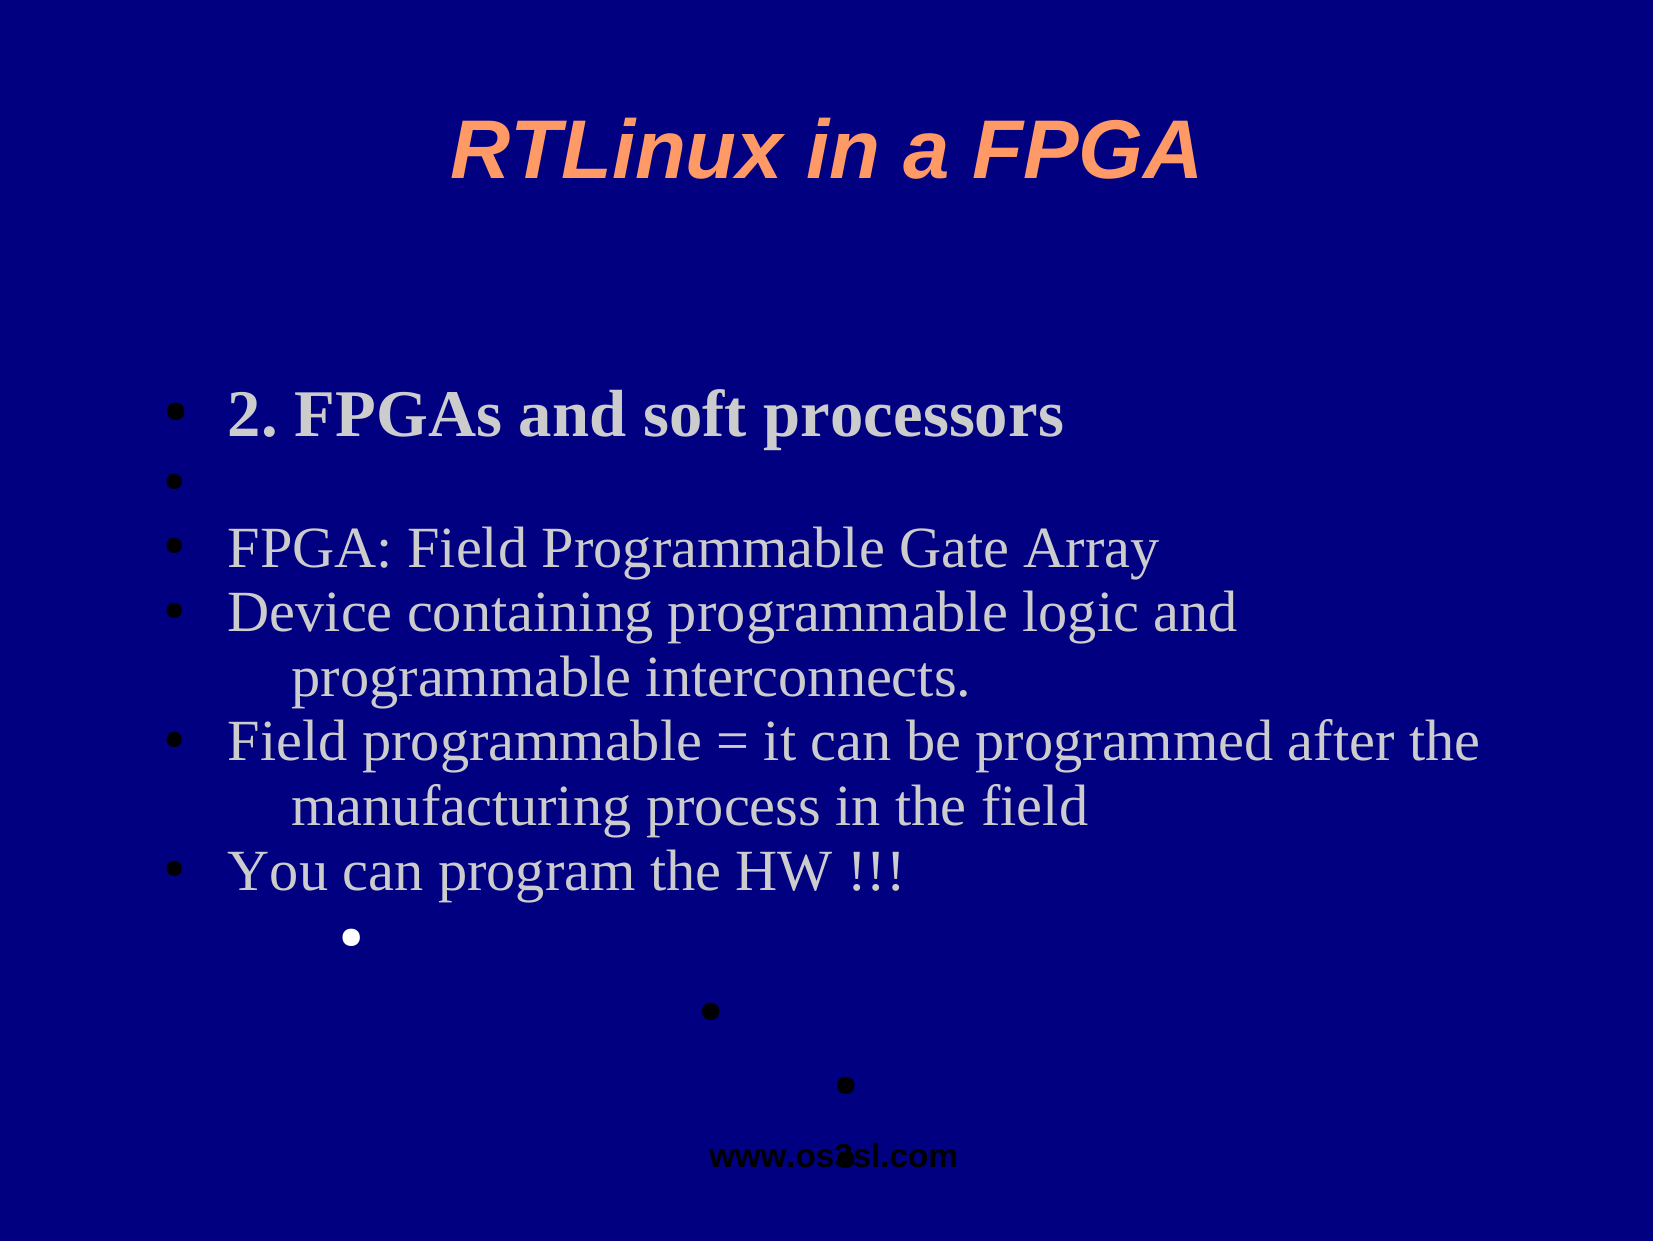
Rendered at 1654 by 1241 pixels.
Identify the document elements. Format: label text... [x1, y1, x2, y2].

subtitle 2. FPGAs and soft processors FPGA: Field Programmable Gate Array Device containing programmable logic and programmable interconnects. Field programmable = it can be programmed after the manufacturing process in the field You can program the HW !!! [150, 300, 1589, 1241]
text_box www.os3sl.com [709, 1137, 959, 1199]
title RTLinux in a FPGA [121, 46, 1534, 254]
